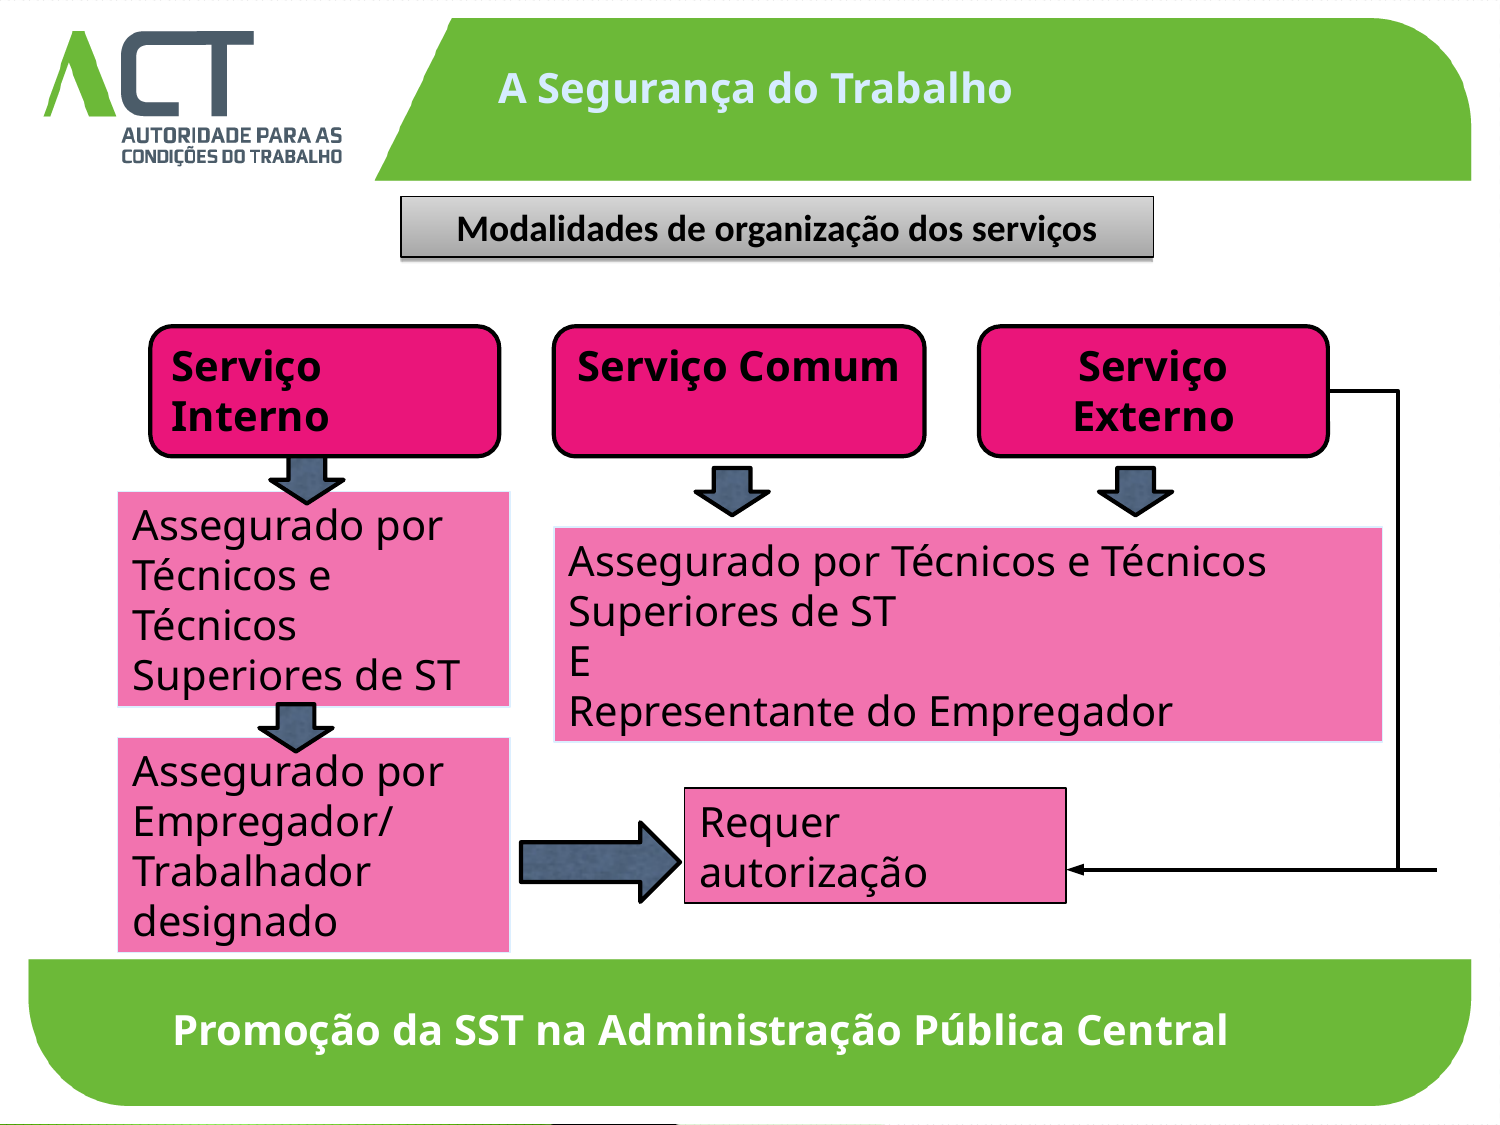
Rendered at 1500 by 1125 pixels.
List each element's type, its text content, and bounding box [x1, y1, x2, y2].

text_box [270, 456, 344, 504]
text_box [477, 54, 1427, 138]
text_box [520, 822, 681, 902]
text_box Serviço Comum [553, 326, 925, 457]
text_box A Segurança do Trabalho [483, 54, 1026, 121]
text_box [695, 468, 769, 516]
text_box Assegurado por Técnicos e Técnicos Superiores de ST [118, 492, 510, 707]
text_box [259, 704, 333, 752]
text_box Serviço Externo [978, 326, 1328, 457]
text_box Serviço Interno [150, 326, 500, 457]
text_box Requer autorização [685, 788, 1066, 903]
text_box Assegurado por Empregador/ Trabalhador designado [118, 737, 510, 953]
text_box Assegurado por Técnicos e Técnicos Superiores de ST E Representante do Empregador [554, 527, 1382, 742]
text_box Modalidades de organização dos serviços [401, 196, 1154, 257]
text_box [1098, 468, 1173, 516]
text_box Promoção da SST na Administração Pública Central [172, 988, 1361, 1070]
